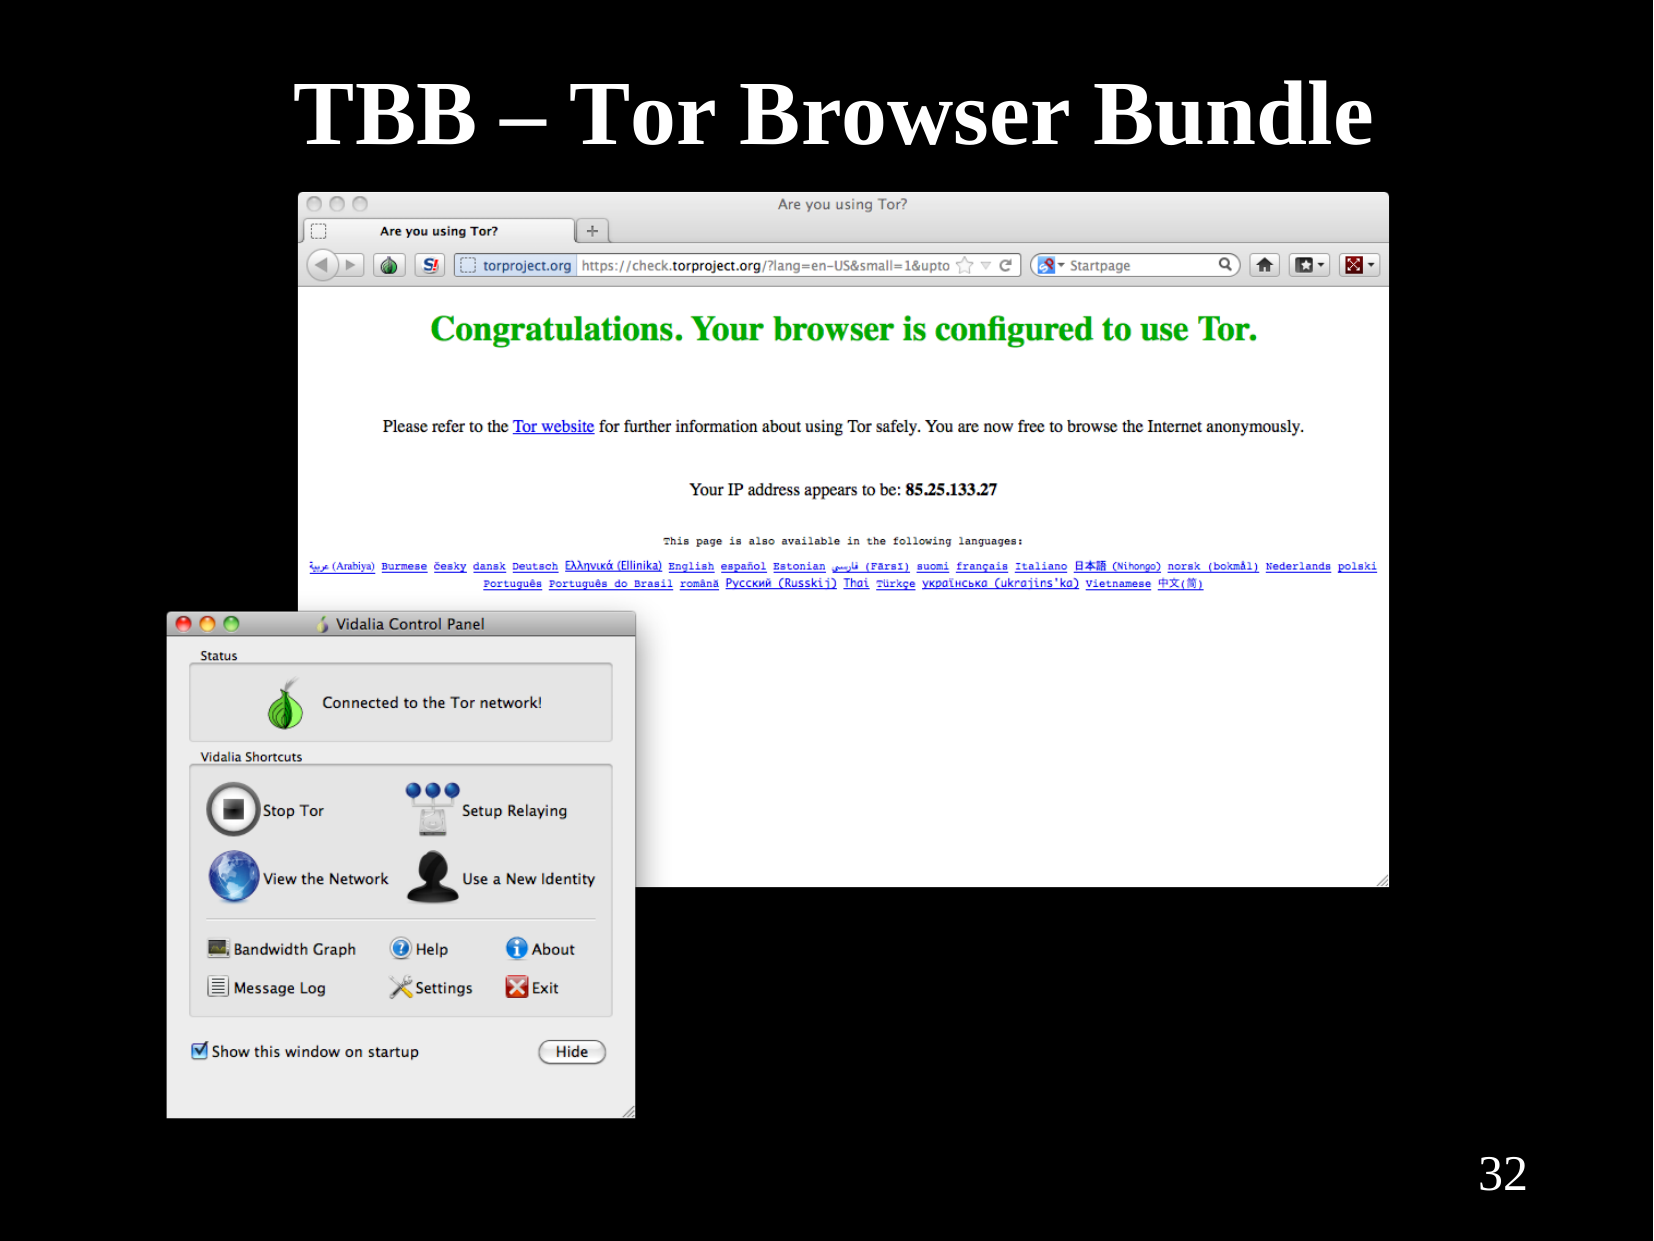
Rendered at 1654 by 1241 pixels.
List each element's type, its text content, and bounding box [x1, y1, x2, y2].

picture [121, 181, 1411, 1182]
title TBB – Tor Browser Bundle [109, 0, 1561, 227]
